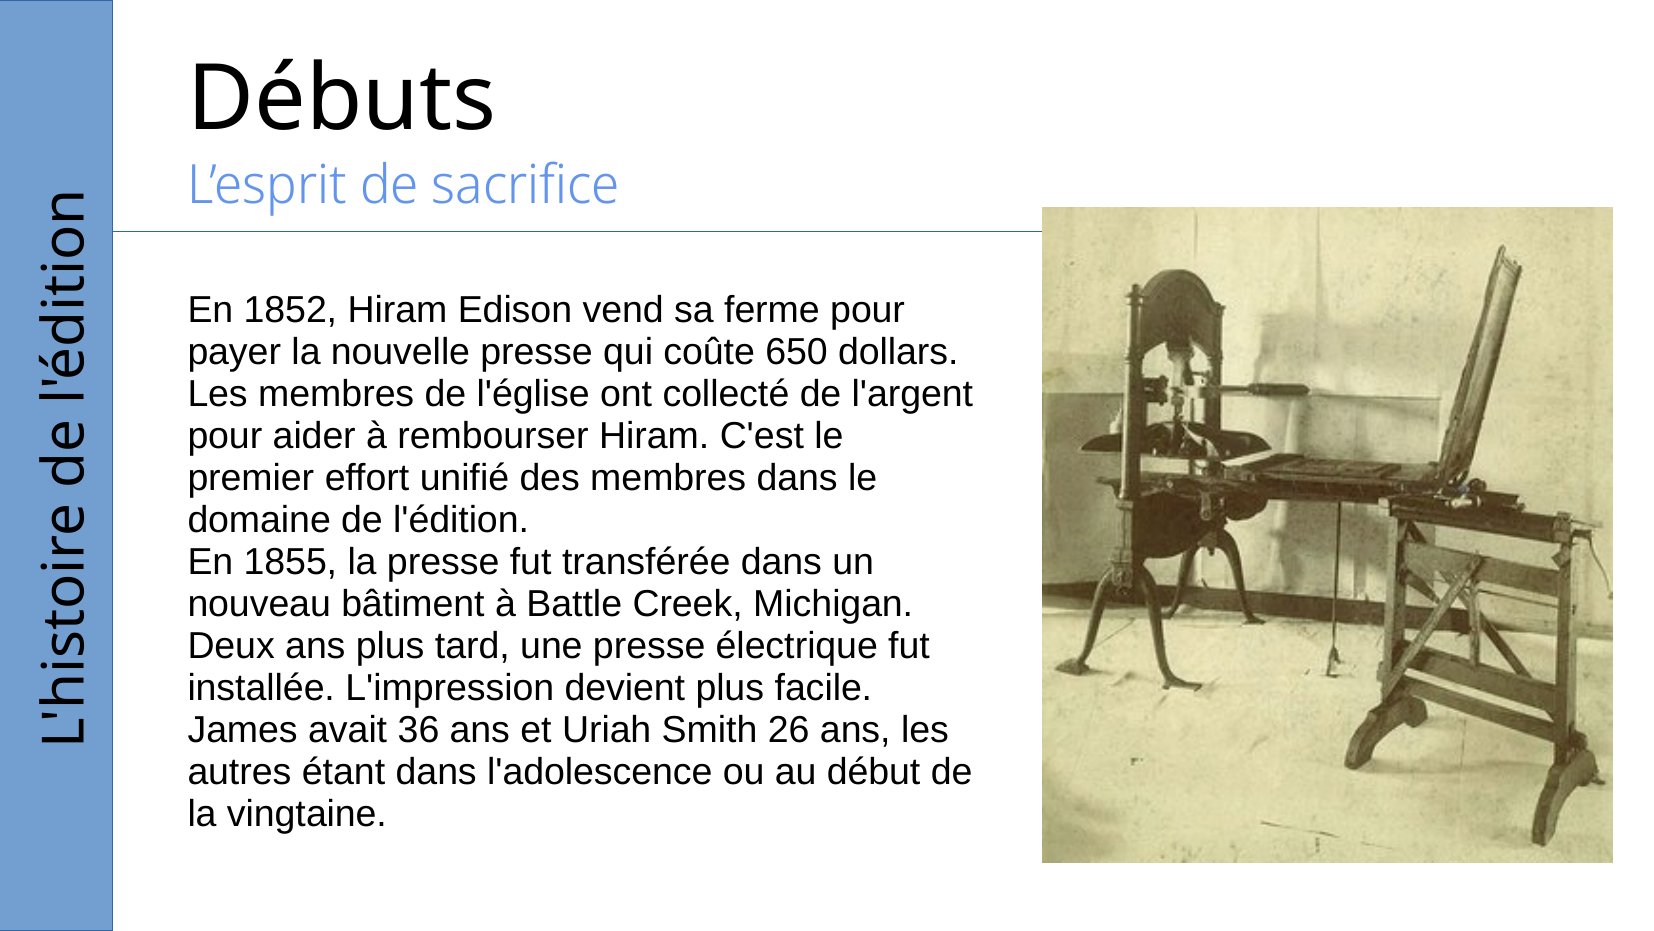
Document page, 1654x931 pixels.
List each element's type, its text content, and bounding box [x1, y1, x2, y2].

text_box L'histoire de l'édition [13, 37, 105, 901]
subtitle En 1852, Hiram Edison vend sa ferme pour payer la nouvelle presse qui coûte 650 dollars. Les membres de l'église ont collecté de l'argent pour aider à rembourser Hiram. C'est le premier effort unifié des membres dans le domaine de l'édition. En 1855, la presse fut transférée dans un nouveau bâtiment à Battle Creek, Michigan. Deux ans plus tard, une presse électrique fut installée. L'impression devient plus facile. James avait 36 ans et Uriah Smith 26 ans, les autres étant dans l'adolescence ou au début de la vingtaine. [187, 288, 976, 863]
picture [1042, 207, 1613, 863]
title L’esprit de sacrifice [187, 125, 1571, 239]
text_box [0, 0, 113, 931]
title Débuts [187, 34, 1571, 125]
